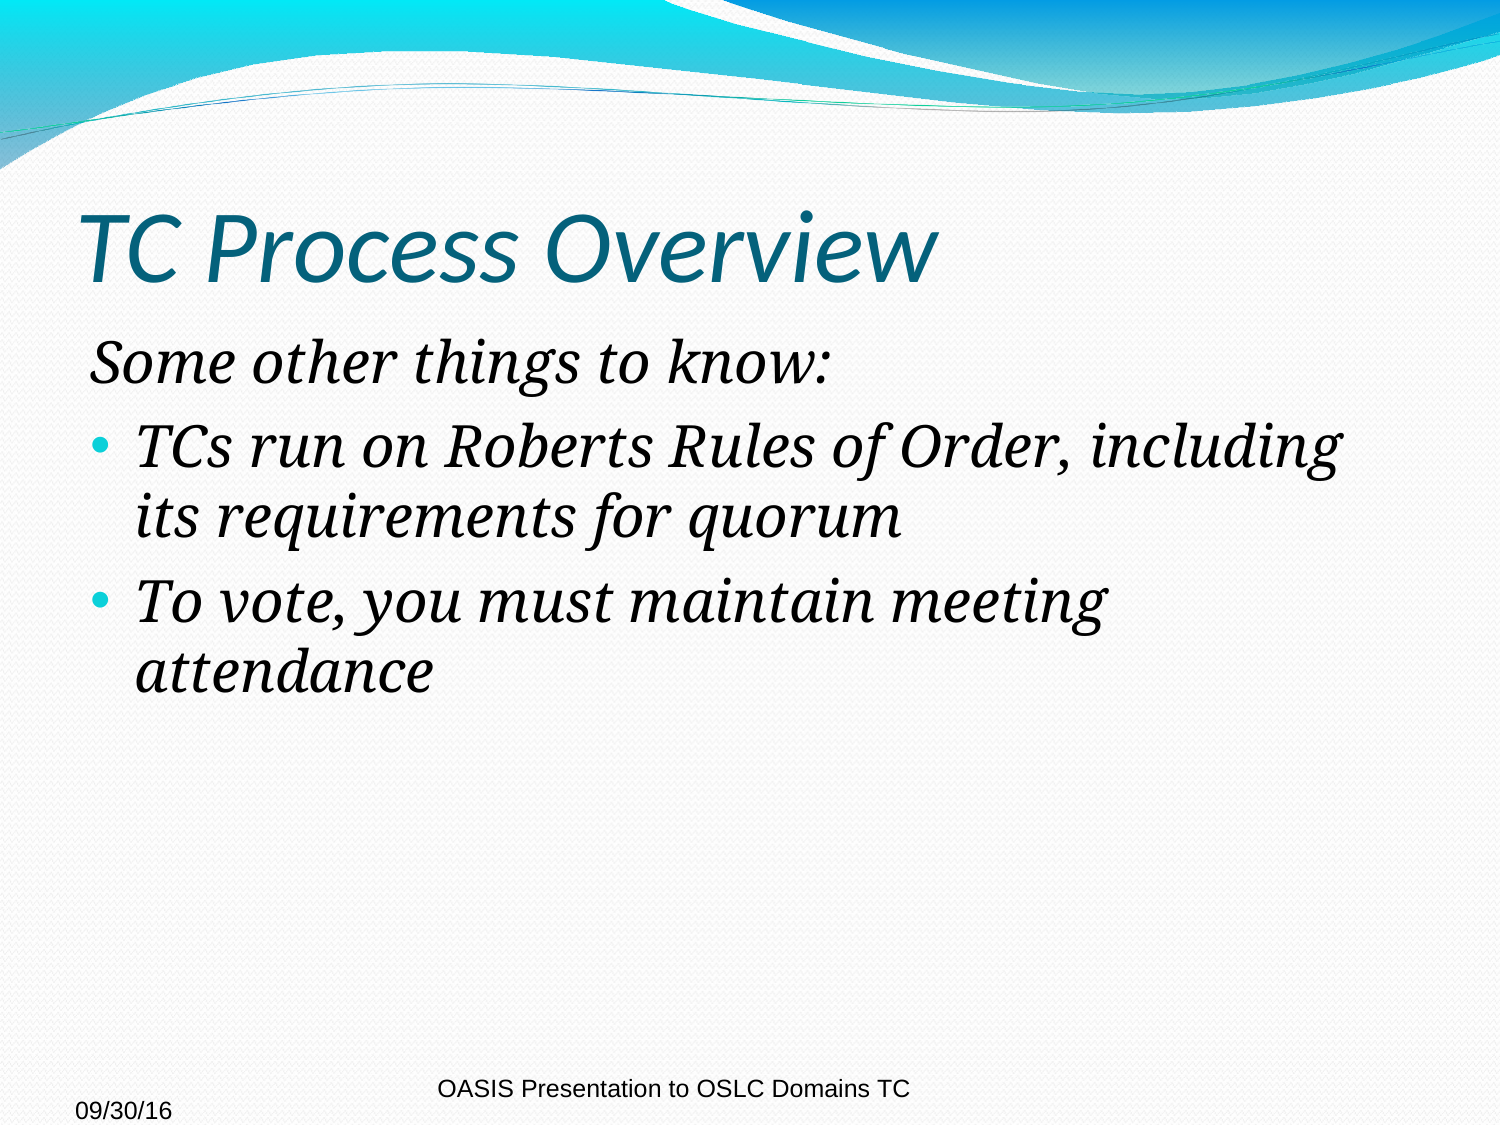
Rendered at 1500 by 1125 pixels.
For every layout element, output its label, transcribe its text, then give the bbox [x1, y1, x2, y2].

text_box 09/30/16 [75, 1087, 425, 1125]
text_box Some other things to know: TCs run on Roberts Rules of Order, including its requirements for quorum To vote, you must maintain meeting attendance [75, 317, 1426, 1038]
text_box OASIS Presentation to OSLC Domains TC [437, 982, 988, 1103]
picture [0, 0, 1500, 1125]
text_box TC Process Overview [75, 115, 1426, 304]
